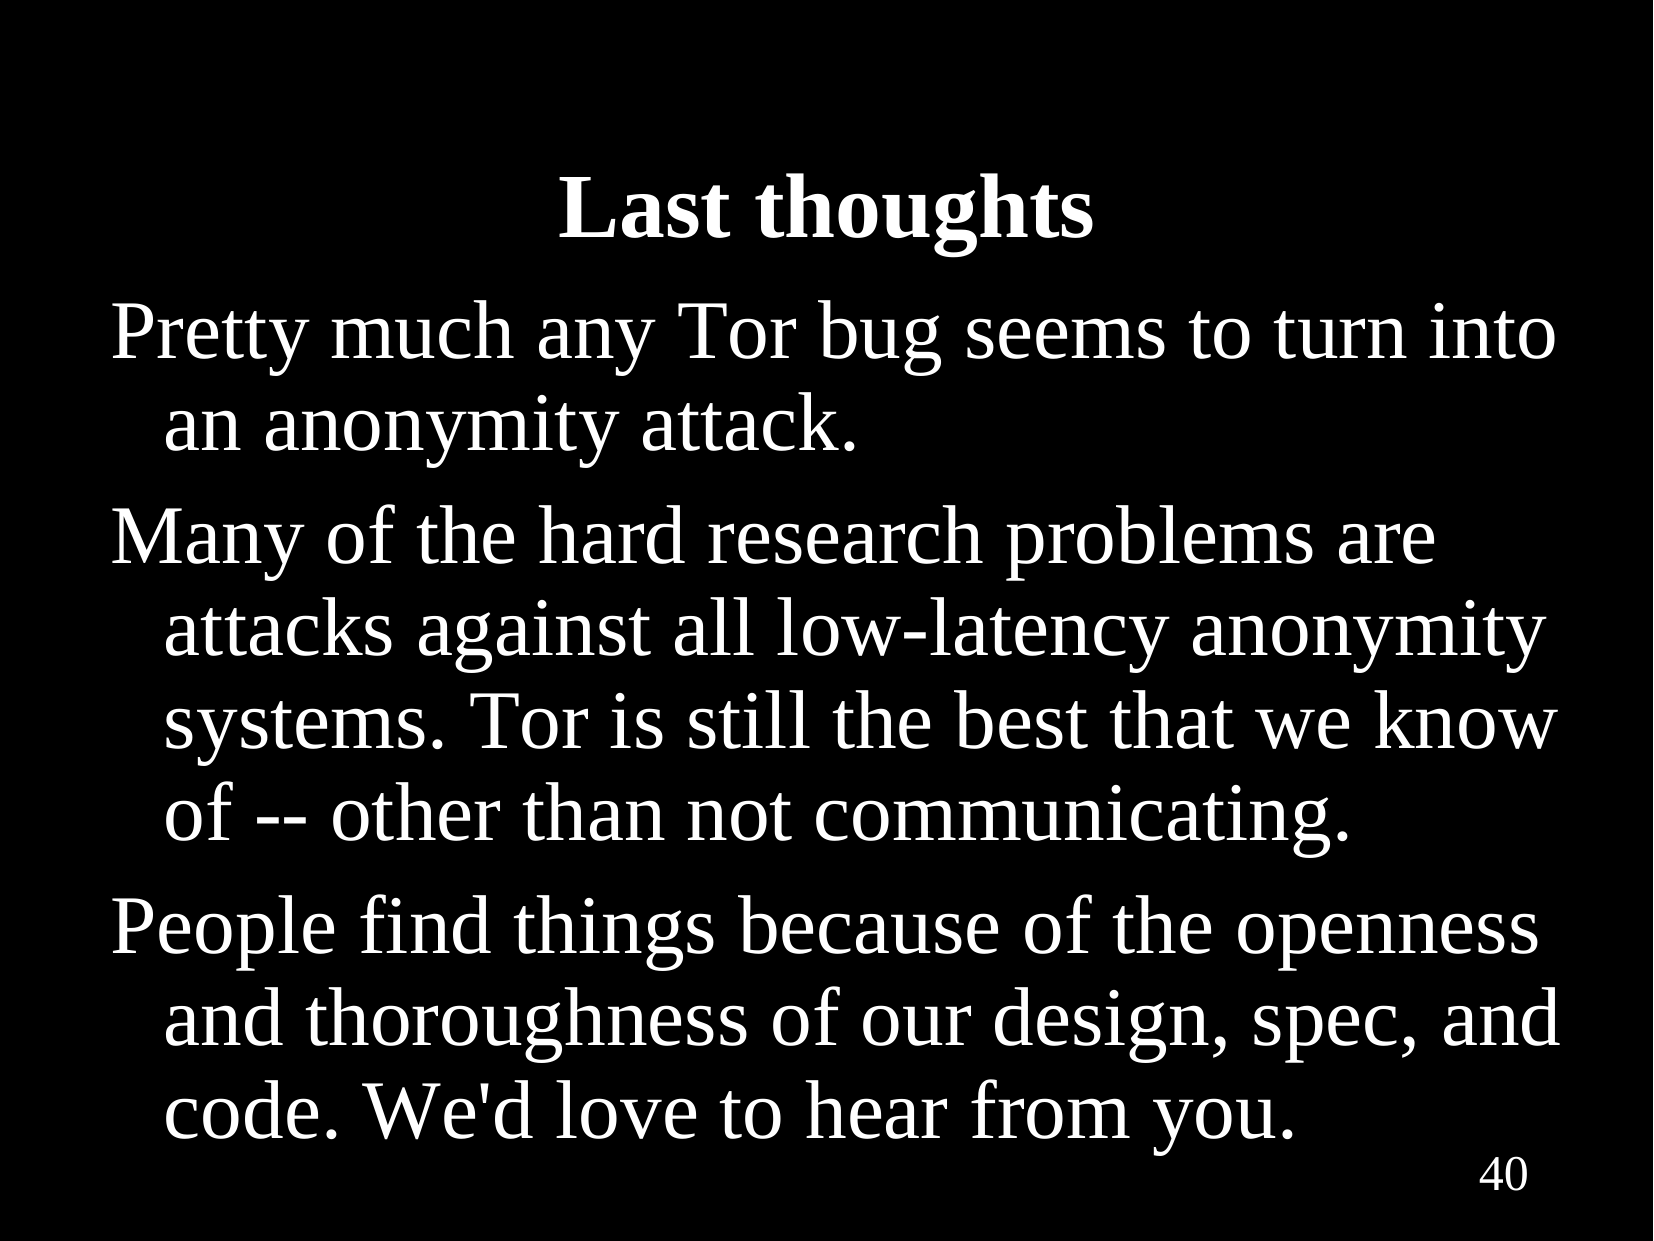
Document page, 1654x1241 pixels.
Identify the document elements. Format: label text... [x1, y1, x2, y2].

title Last thoughts [121, 103, 1534, 283]
list Pretty much any Tor bug seems to turn into an anonymity attack. Many of the hard research problems are attacks against all low-latency anonymity systems. Tor is still the best that we know of -- other than not communicating. People find things because of the openness and thoroughness of our design, spec, and code. We'd love to hear from you. [93, 283, 1600, 1157]
